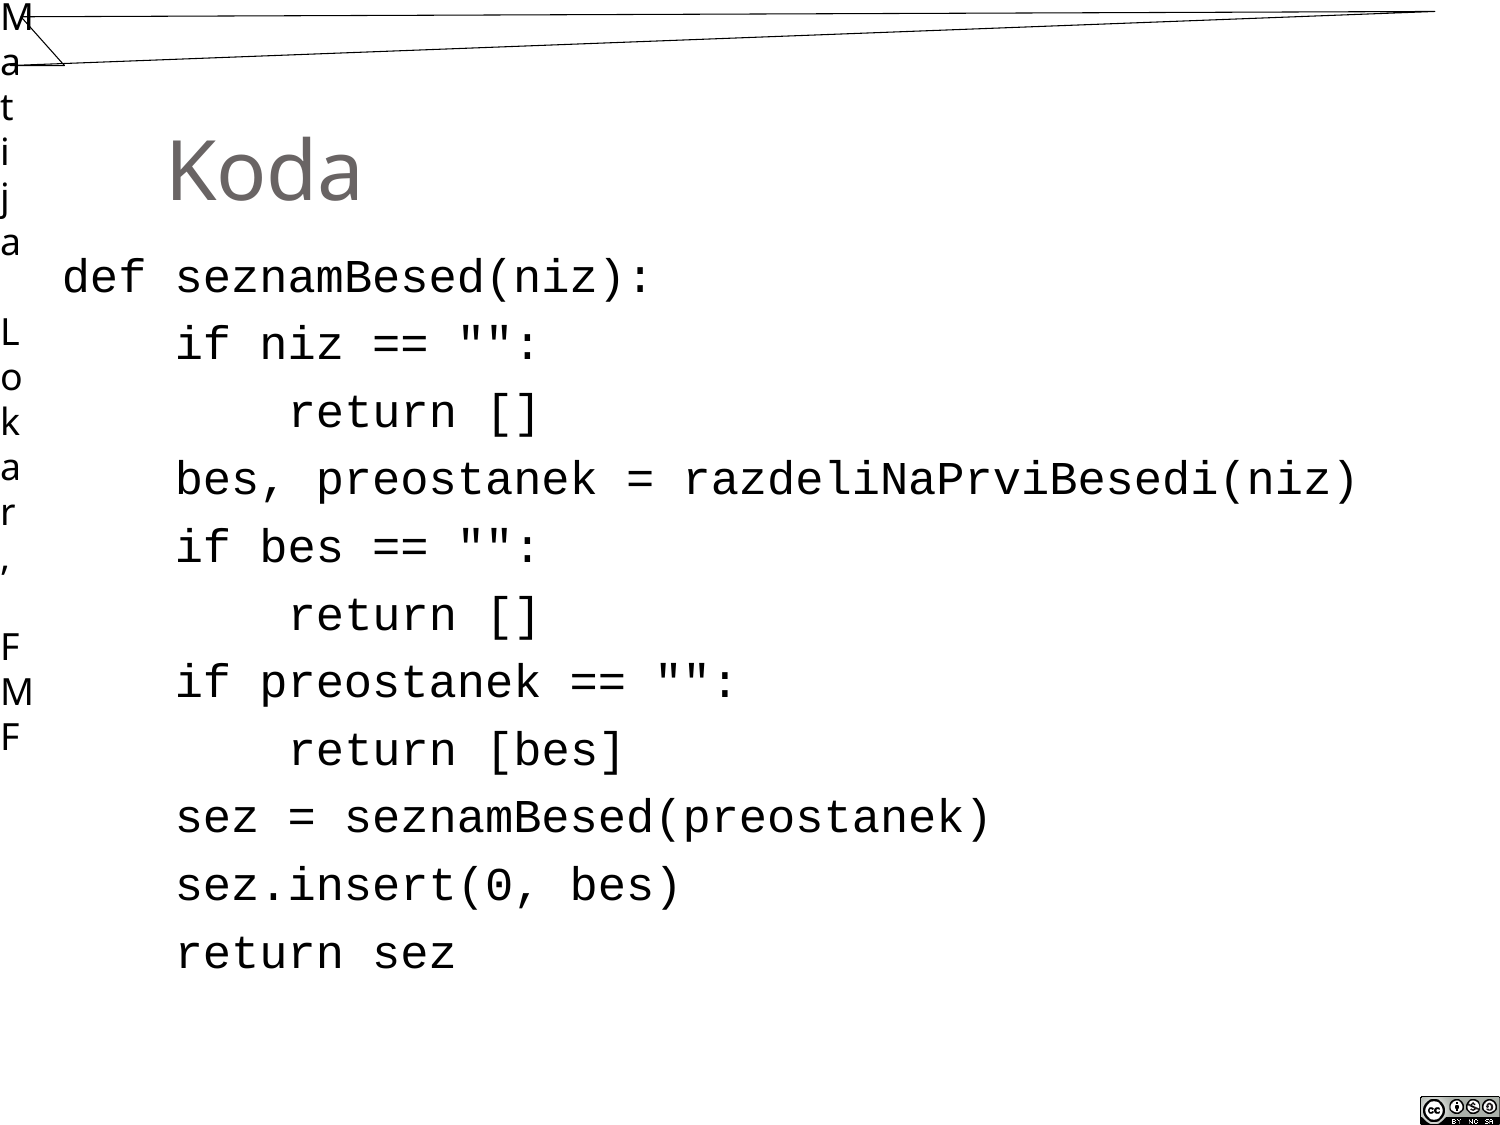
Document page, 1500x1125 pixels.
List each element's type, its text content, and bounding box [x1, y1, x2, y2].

list def seznamBesed(niz): if niz == "": return [] bes, preostanek = razdeliNaPrviBesedi(niz) if bes == "": return [] if preostanek == "": return [bes] sez = seznamBesed(preostanek) sez.insert(0, bes) return sez [46, 237, 1500, 988]
picture [1420, 1096, 1500, 1125]
title Koda [150, 45, 1425, 233]
